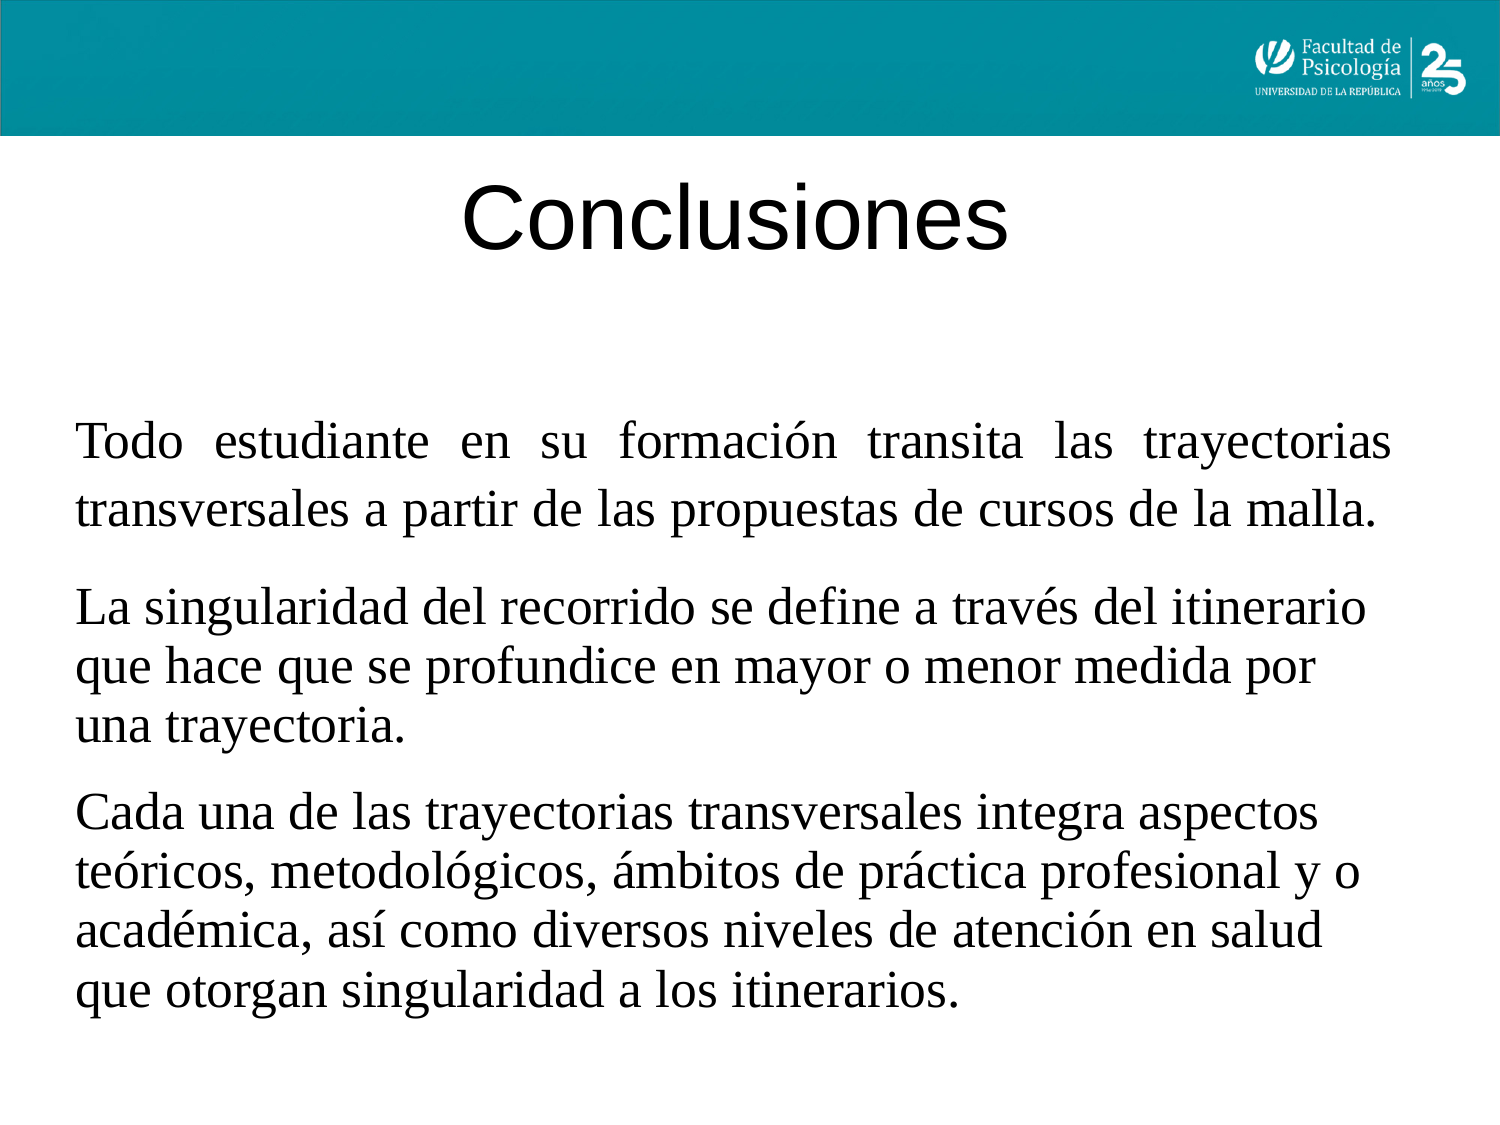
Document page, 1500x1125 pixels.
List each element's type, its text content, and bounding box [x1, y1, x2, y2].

list Todo estudiante en su formación transita las trayectorias transversales a partir de las propuestas de cursos de la malla. La singularidad del recorrido se define a través del itinerario que hace que se profundice en mayor o menor medida por una trayectoria. Cada una de las trayectorias transversales integra aspectos teóricos, metodológicos, ámbitos de práctica profesional y o académica, así como diversos niveles de atención en salud que otorgan singularidad a los itinerarios. [75, 401, 1394, 1075]
picture [0, 0, 1500, 136]
title Conclusiones [59, 82, 1414, 354]
